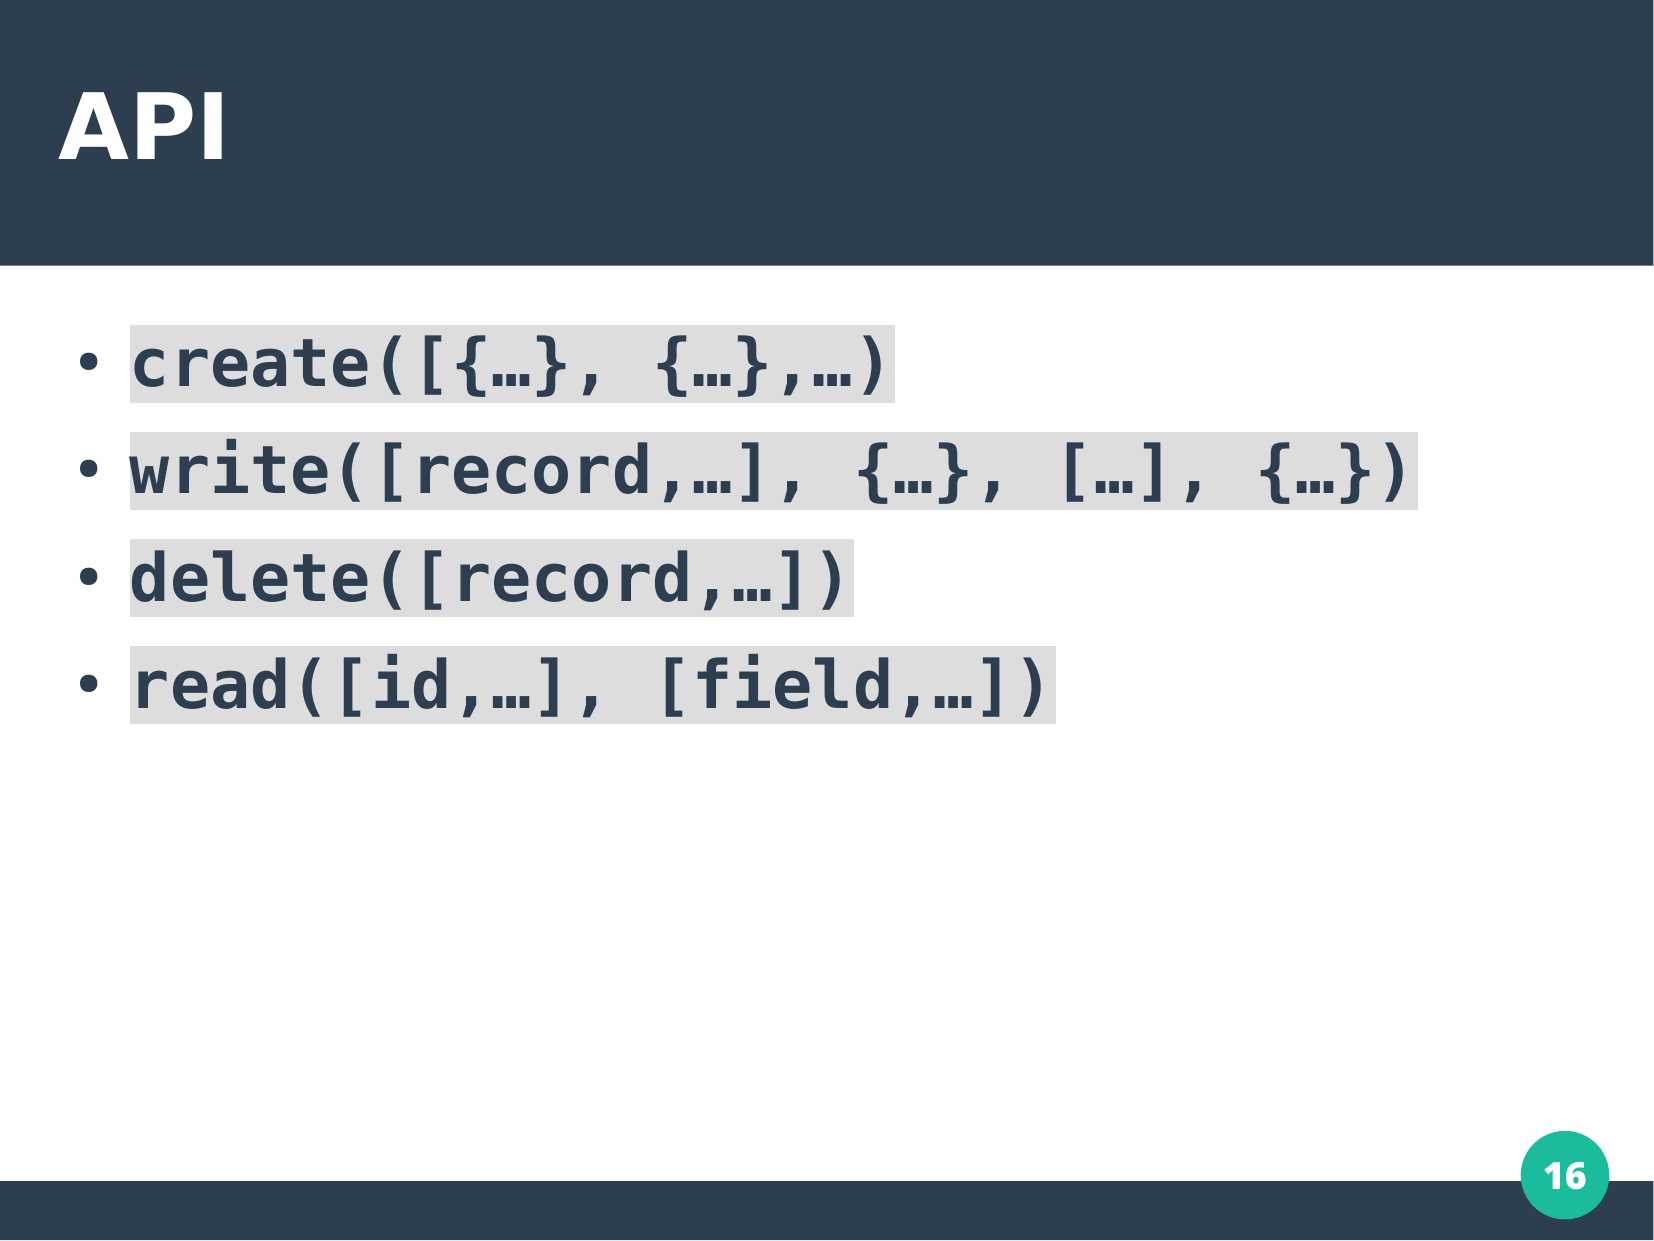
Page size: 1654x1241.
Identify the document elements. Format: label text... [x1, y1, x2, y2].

list create([{…}, {…},…) write([record,…], {…}, […], {…}) delete([record,…]) read([id,…], [field,…]) [59, 324, 1595, 1152]
title API [59, 49, 1595, 207]
